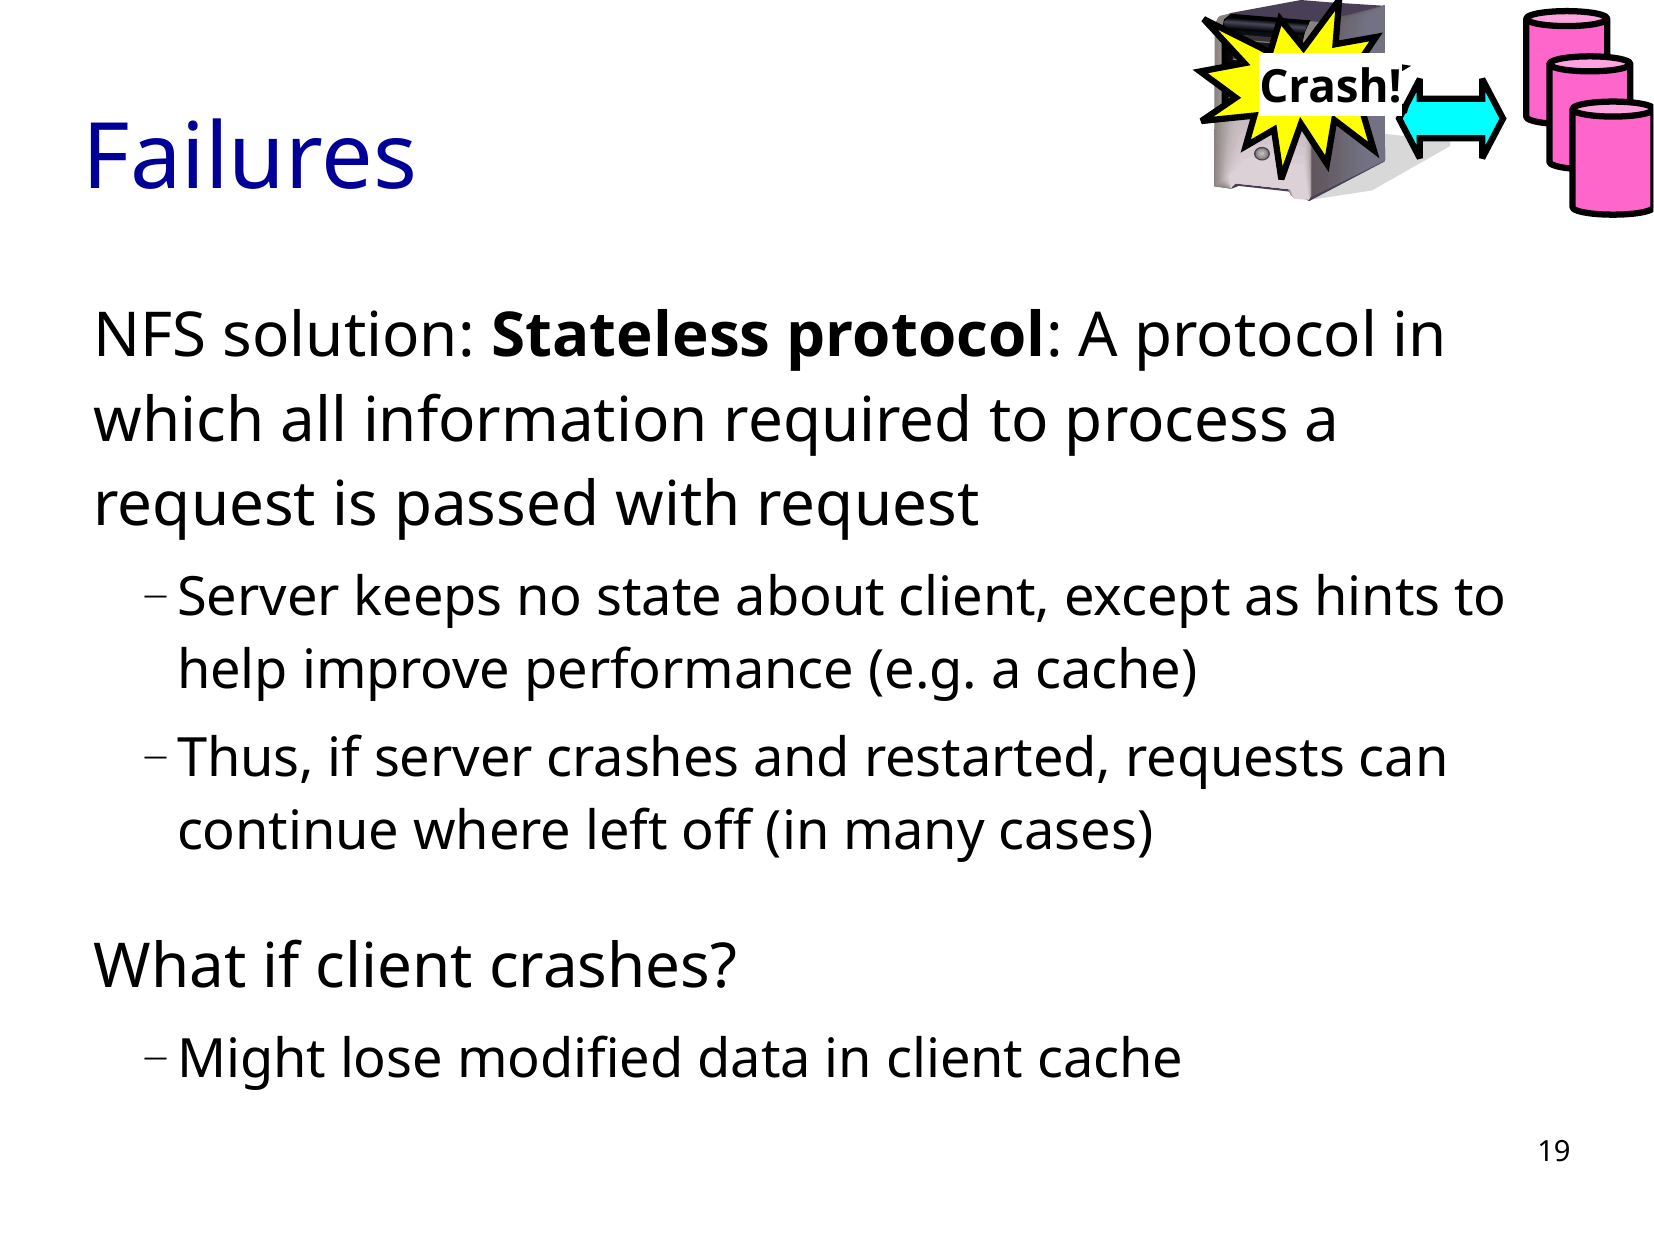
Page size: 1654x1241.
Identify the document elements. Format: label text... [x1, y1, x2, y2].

picture [1213, 82, 1234, 112]
picture [1213, 116, 1451, 202]
list NFS solution: Stateless protocol: A protocol in which all information required to process a request is passed with request Server keeps no state about client, except as hints to help improve performance (e.g. a cache) Thus, if server crashes and restarted, requests can continue where left off (in many cases) What if client crashes? Might lose modified data in client cache [60, 290, 1571, 1096]
text_box [1399, 78, 1504, 159]
picture [1213, 0, 1338, 51]
text_box Crash! [1200, 0, 1377, 180]
picture [1336, 0, 1451, 107]
picture [1213, 31, 1243, 68]
text_box [1526, 19, 1654, 215]
title Failures [82, 49, 1571, 257]
